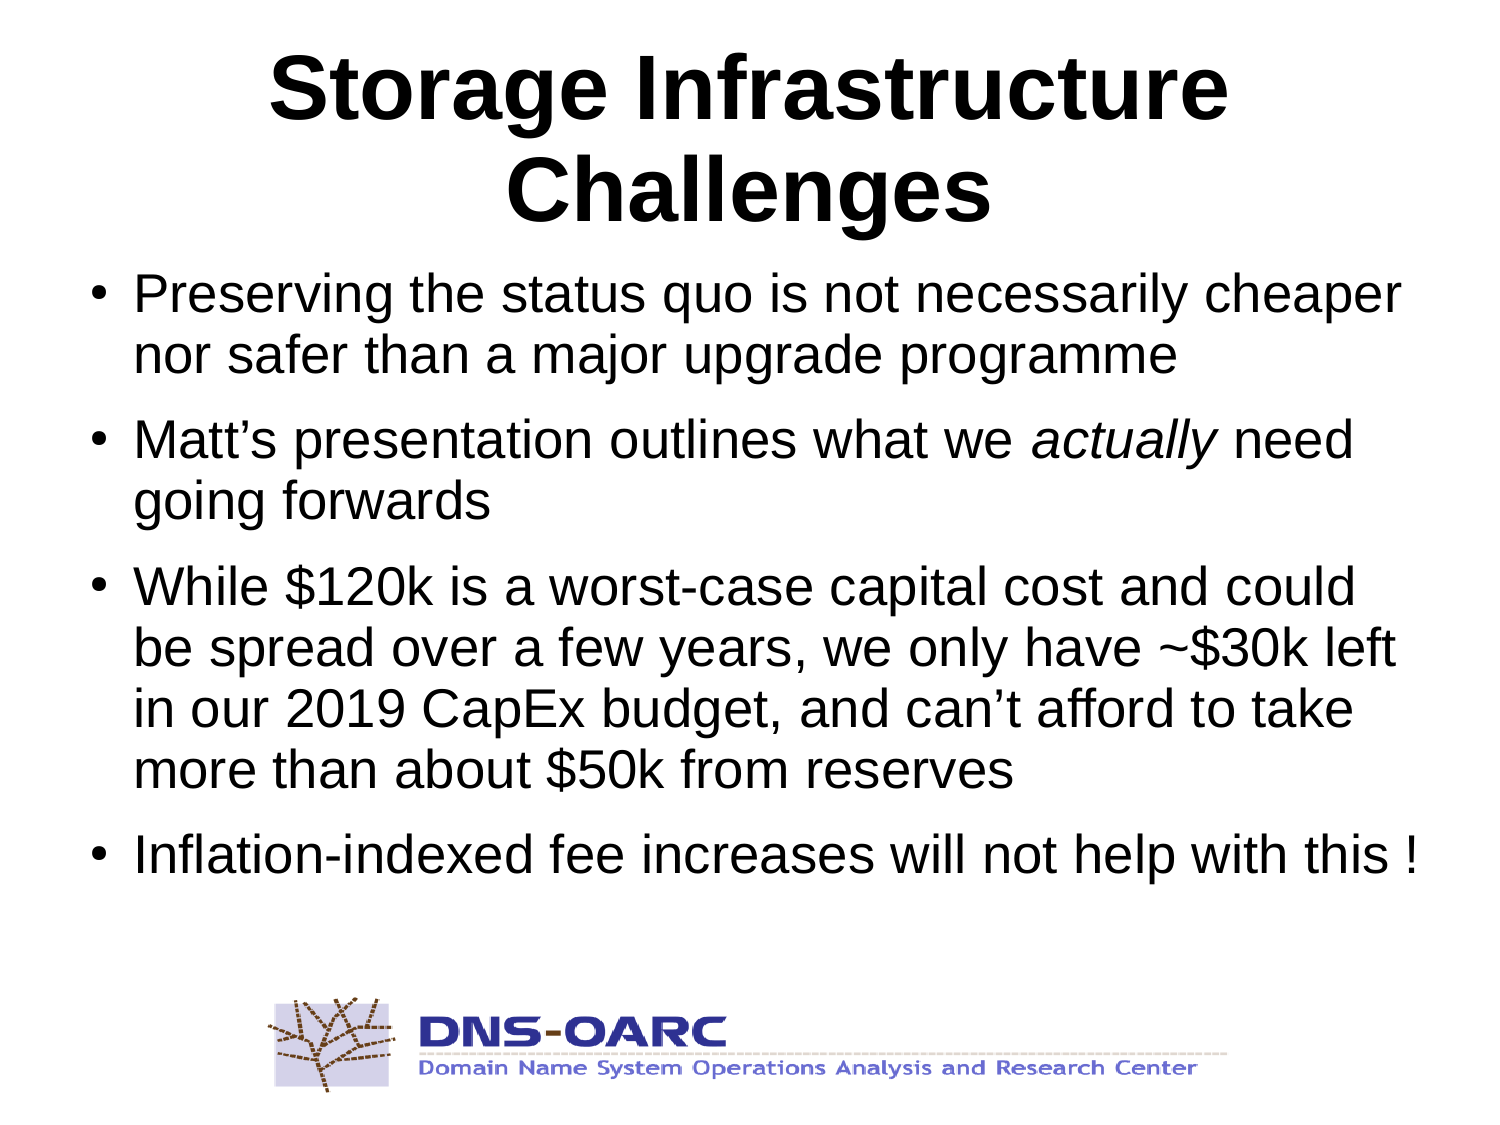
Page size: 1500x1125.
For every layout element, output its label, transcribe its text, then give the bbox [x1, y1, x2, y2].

title Storage Infrastructure Challenges [75, 36, 1425, 242]
list Preserving the status quo is not necessarily cheaper nor safer than a major upgrade programme Matt’s presentation outlines what we actually need going forwards While $120k is a worst-case capital cost and could be spread over a few years, we only have ~$30k left in our 2019 CapEx budget, and can’t afford to take more than about $50k from reserves Inflation-indexed fee increases will not help with this ! [75, 263, 1425, 916]
picture [214, 991, 1259, 1099]
